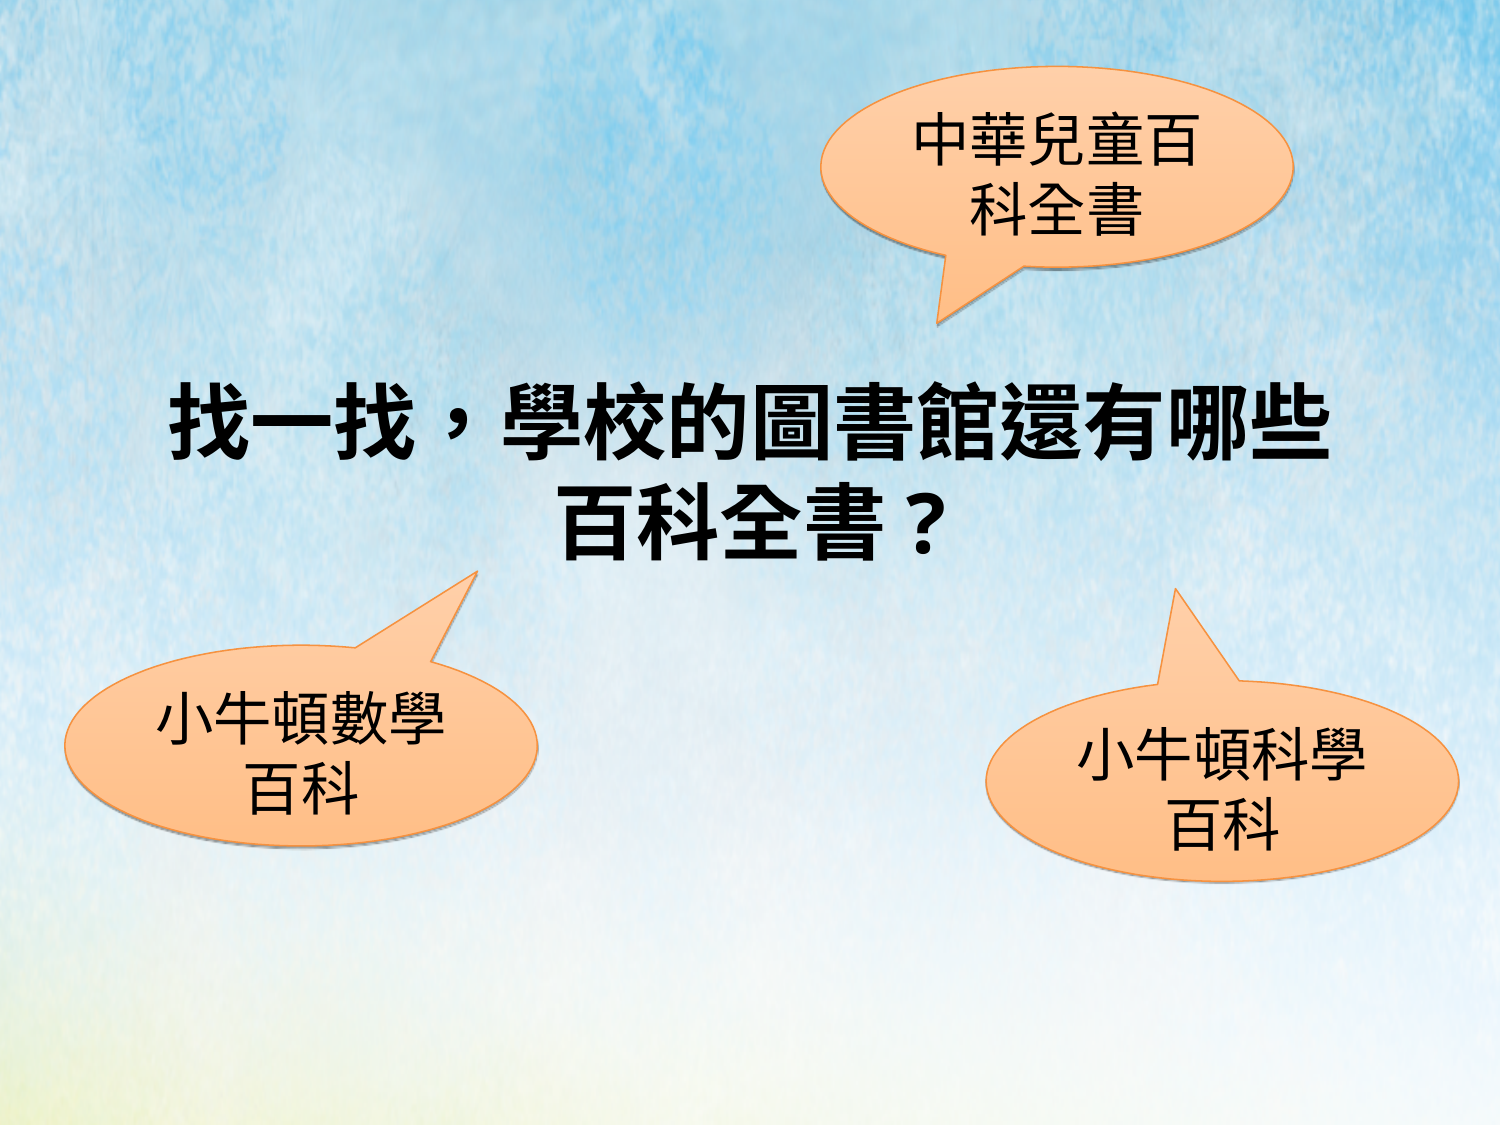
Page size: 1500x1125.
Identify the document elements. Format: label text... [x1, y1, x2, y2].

text_box 中華兒童百科全書 [820, 66, 1294, 324]
text_box 小牛頓數學百科 [64, 571, 538, 846]
text_box 小牛頓科學百科 [986, 588, 1459, 882]
title 找一找，學校的圖書館還有哪些 百科全書? [112, 349, 1388, 591]
